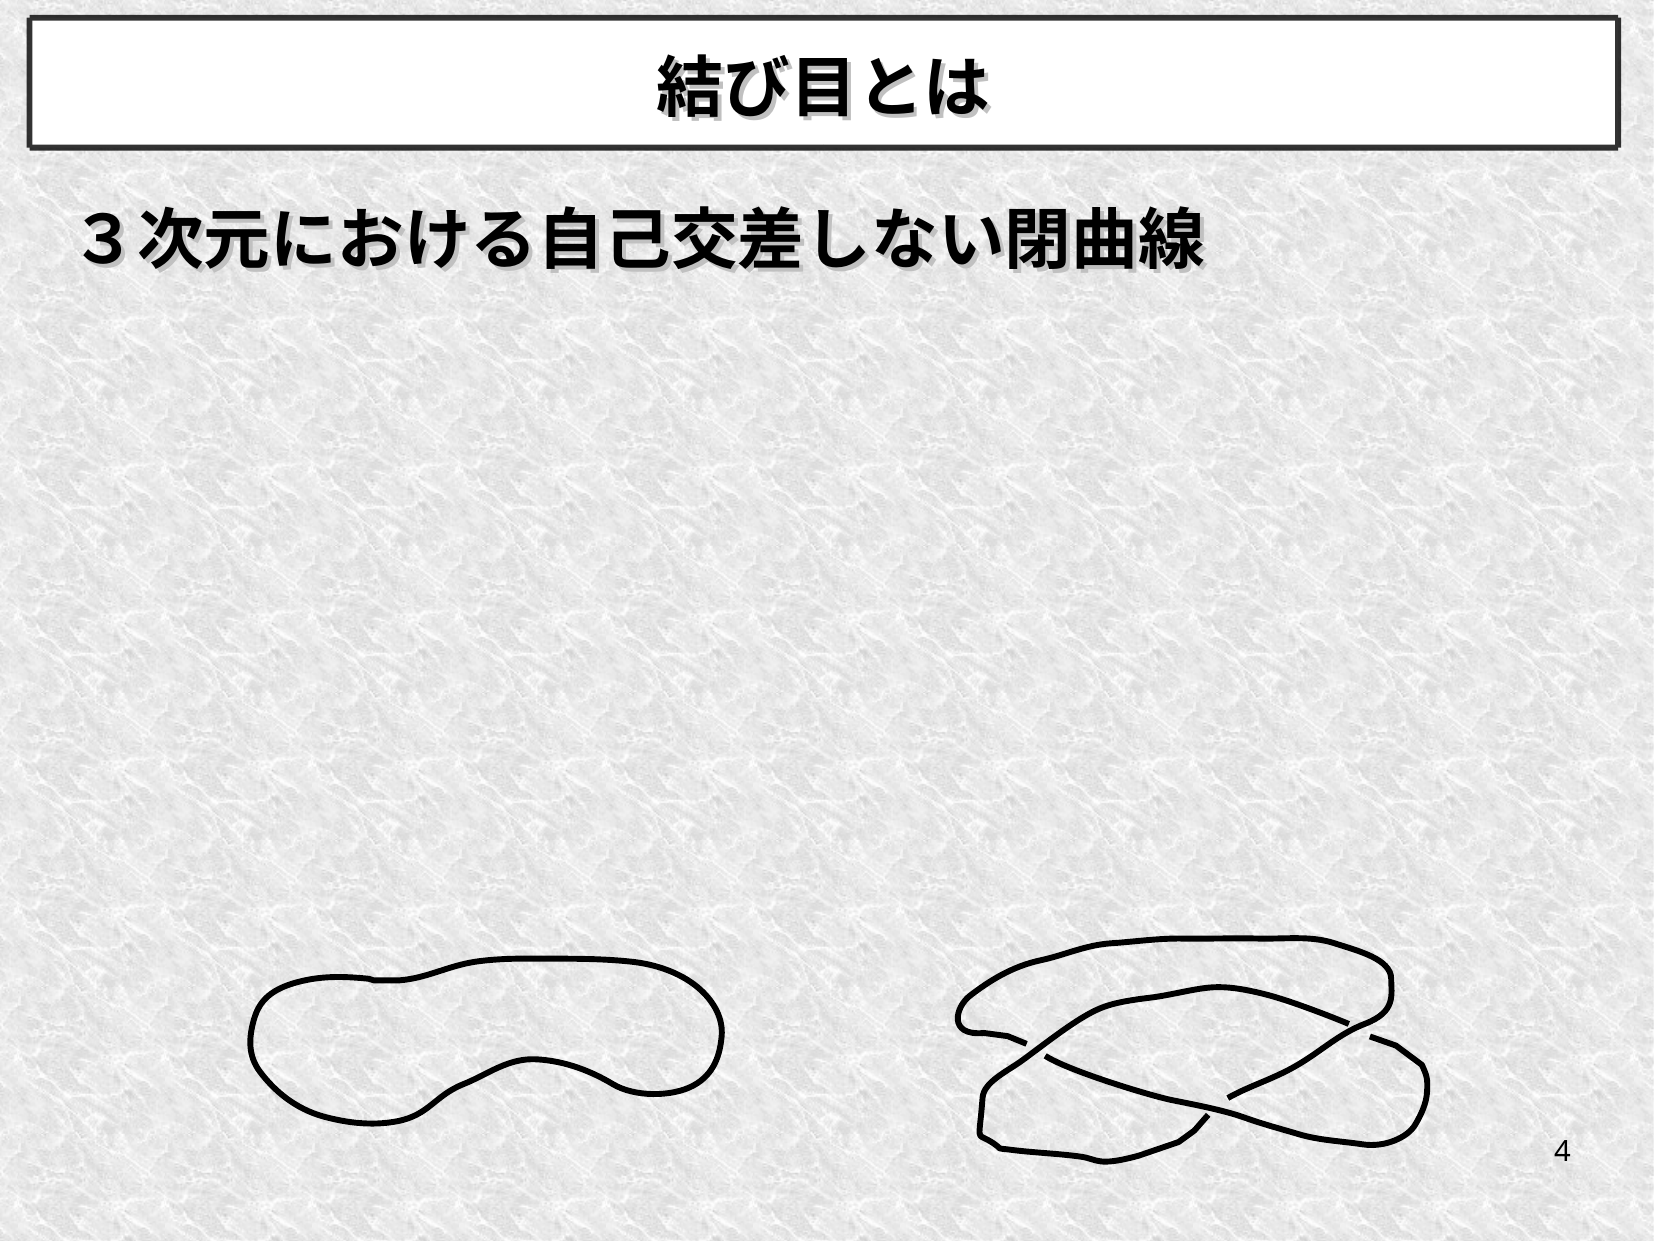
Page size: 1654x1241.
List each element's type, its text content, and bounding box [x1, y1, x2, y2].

text_box 結び目とは [29, 17, 1619, 148]
text_box ３次元における自己交差しない閉曲線 [55, 179, 1204, 268]
picture [0, 0, 1654, 1241]
